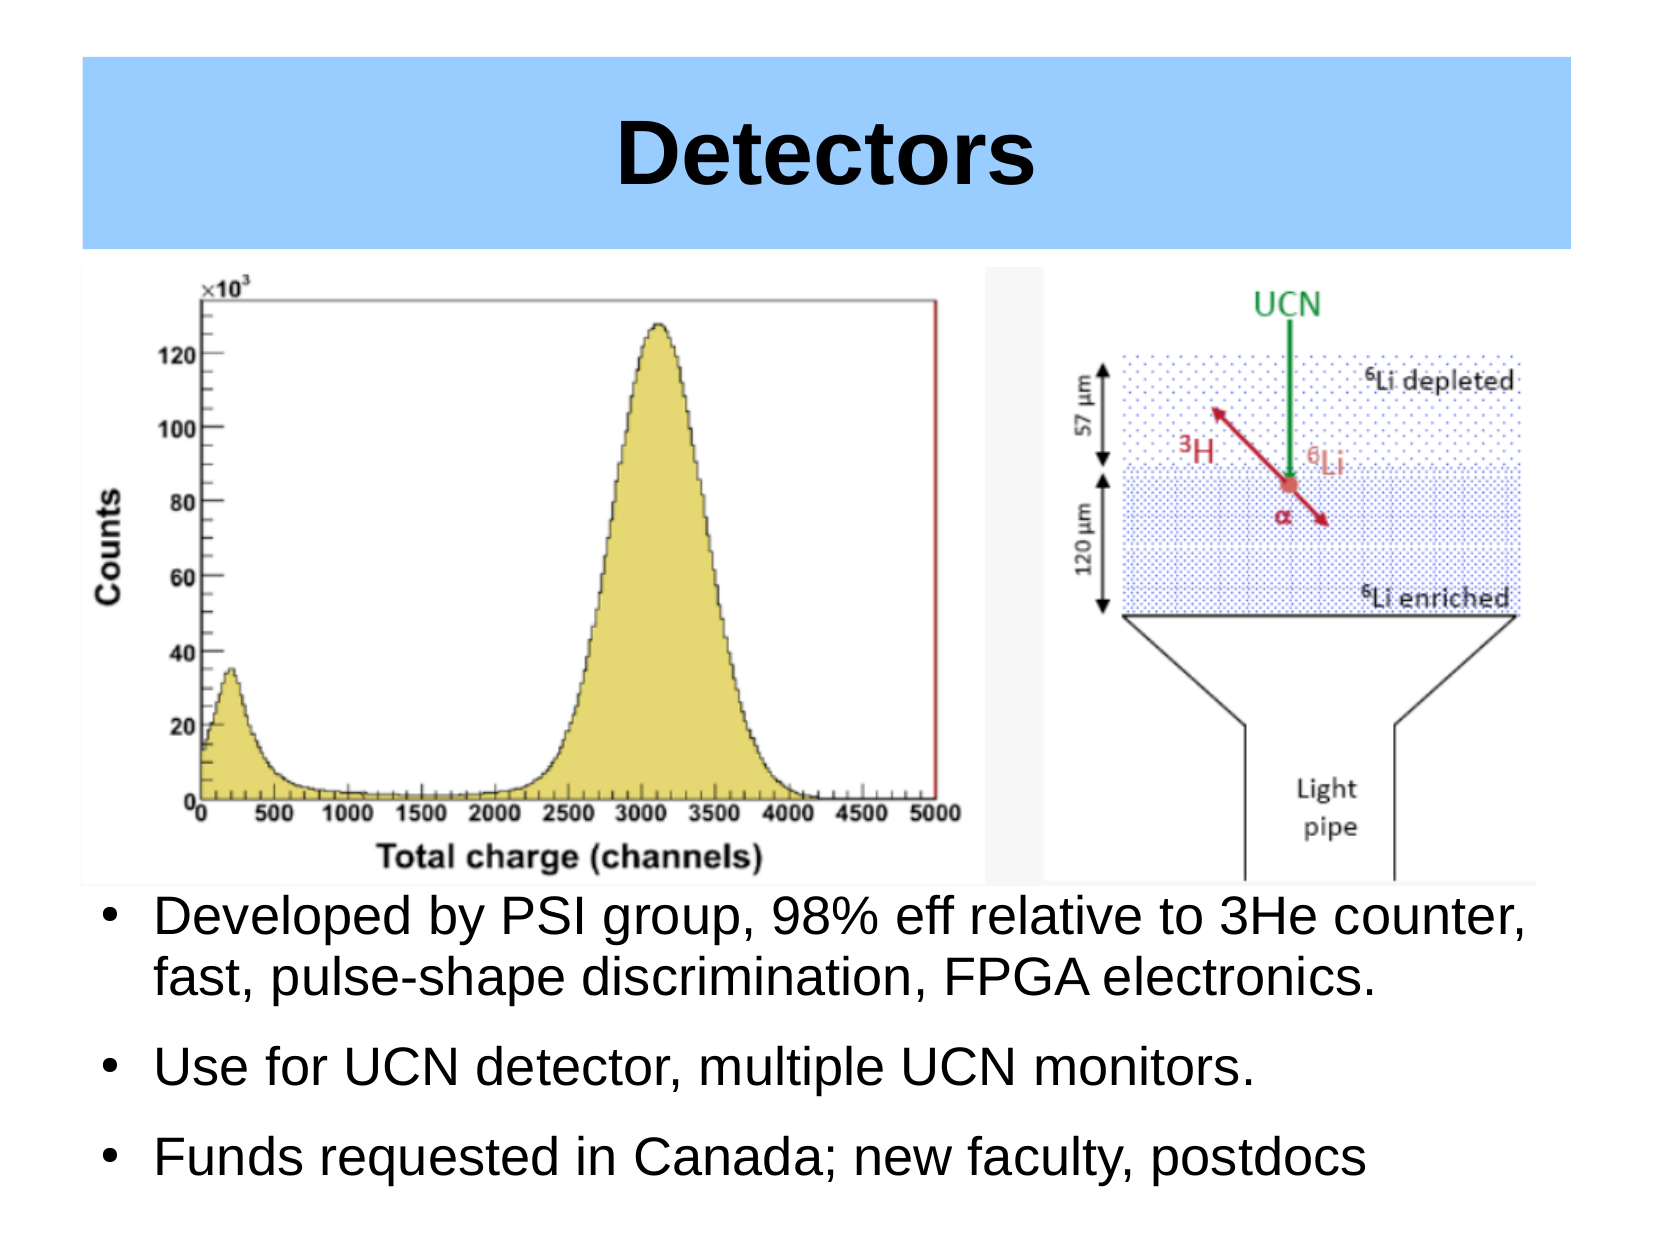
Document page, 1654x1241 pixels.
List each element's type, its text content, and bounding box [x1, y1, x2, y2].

title Detectors [82, 56, 1571, 250]
picture [80, 267, 1536, 886]
list Developed by PSI group, 98% eff relative to 3He counter, fast, pulse-shape discrimination, FPGA electronics. Use for UCN detector, multiple UCN monitors. Funds requested in Canada; new faculty, postdocs [82, 885, 1571, 1214]
